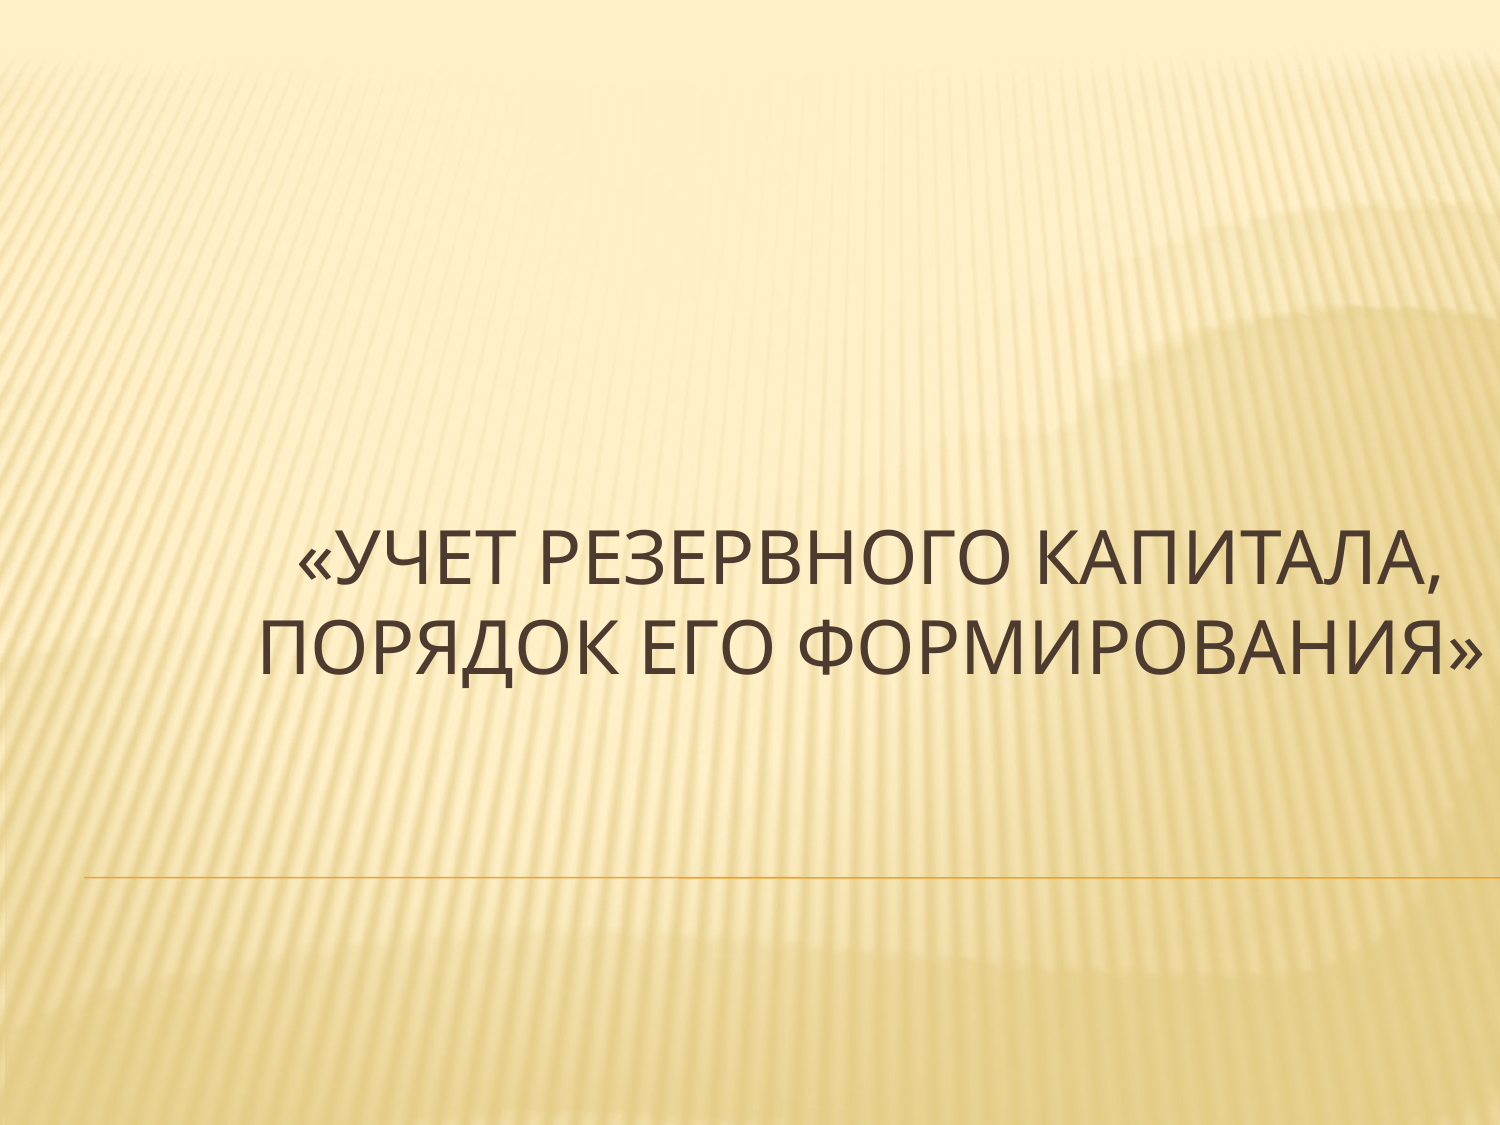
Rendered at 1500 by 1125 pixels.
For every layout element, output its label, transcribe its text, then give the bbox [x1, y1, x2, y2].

picture [0, 0, 1500, 1125]
title «Учет резервного капитала, порядок его формирования» [177, 501, 1500, 703]
